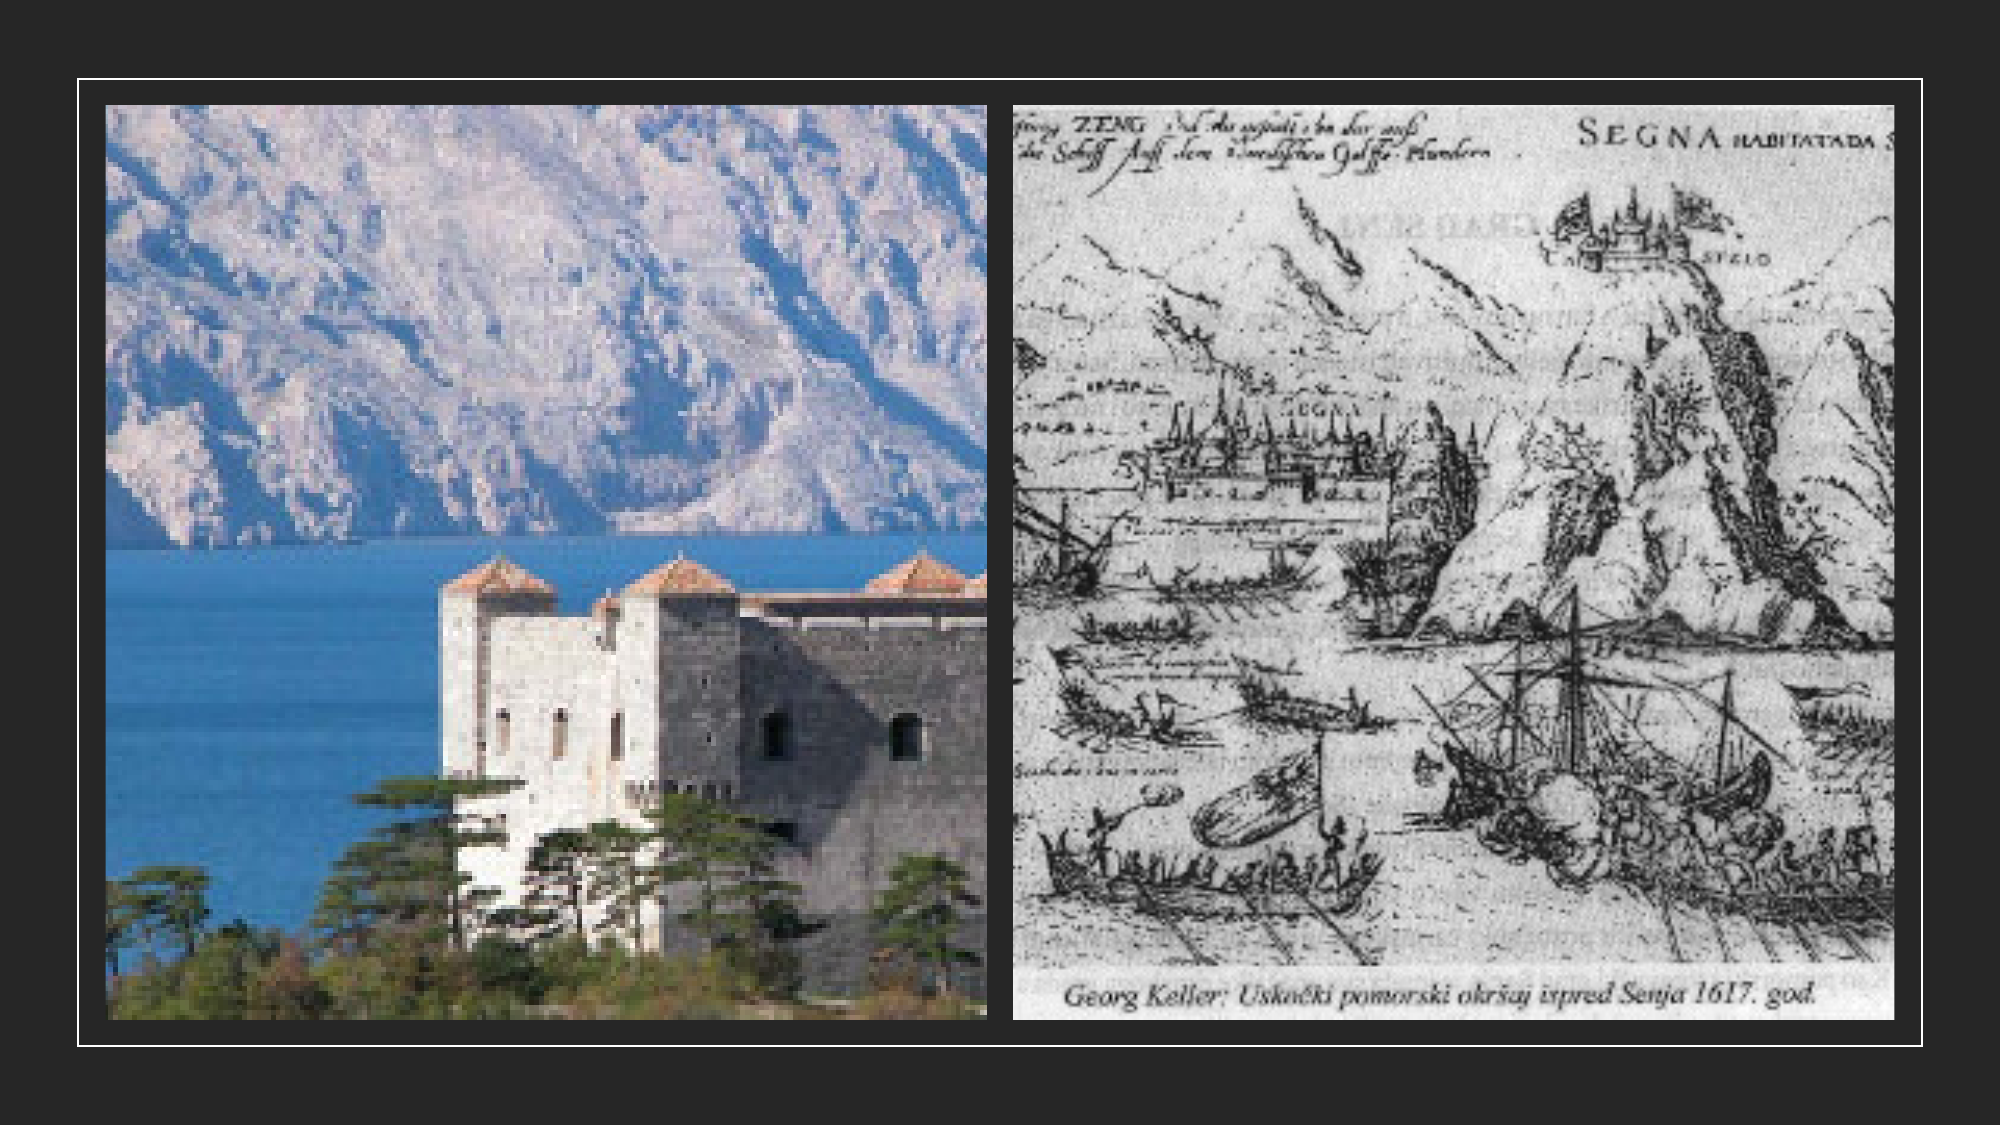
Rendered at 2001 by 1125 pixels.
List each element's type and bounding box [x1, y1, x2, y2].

picture [105, 105, 987, 1020]
text_box [0, 0, 2000, 1125]
picture [1013, 105, 1895, 1020]
